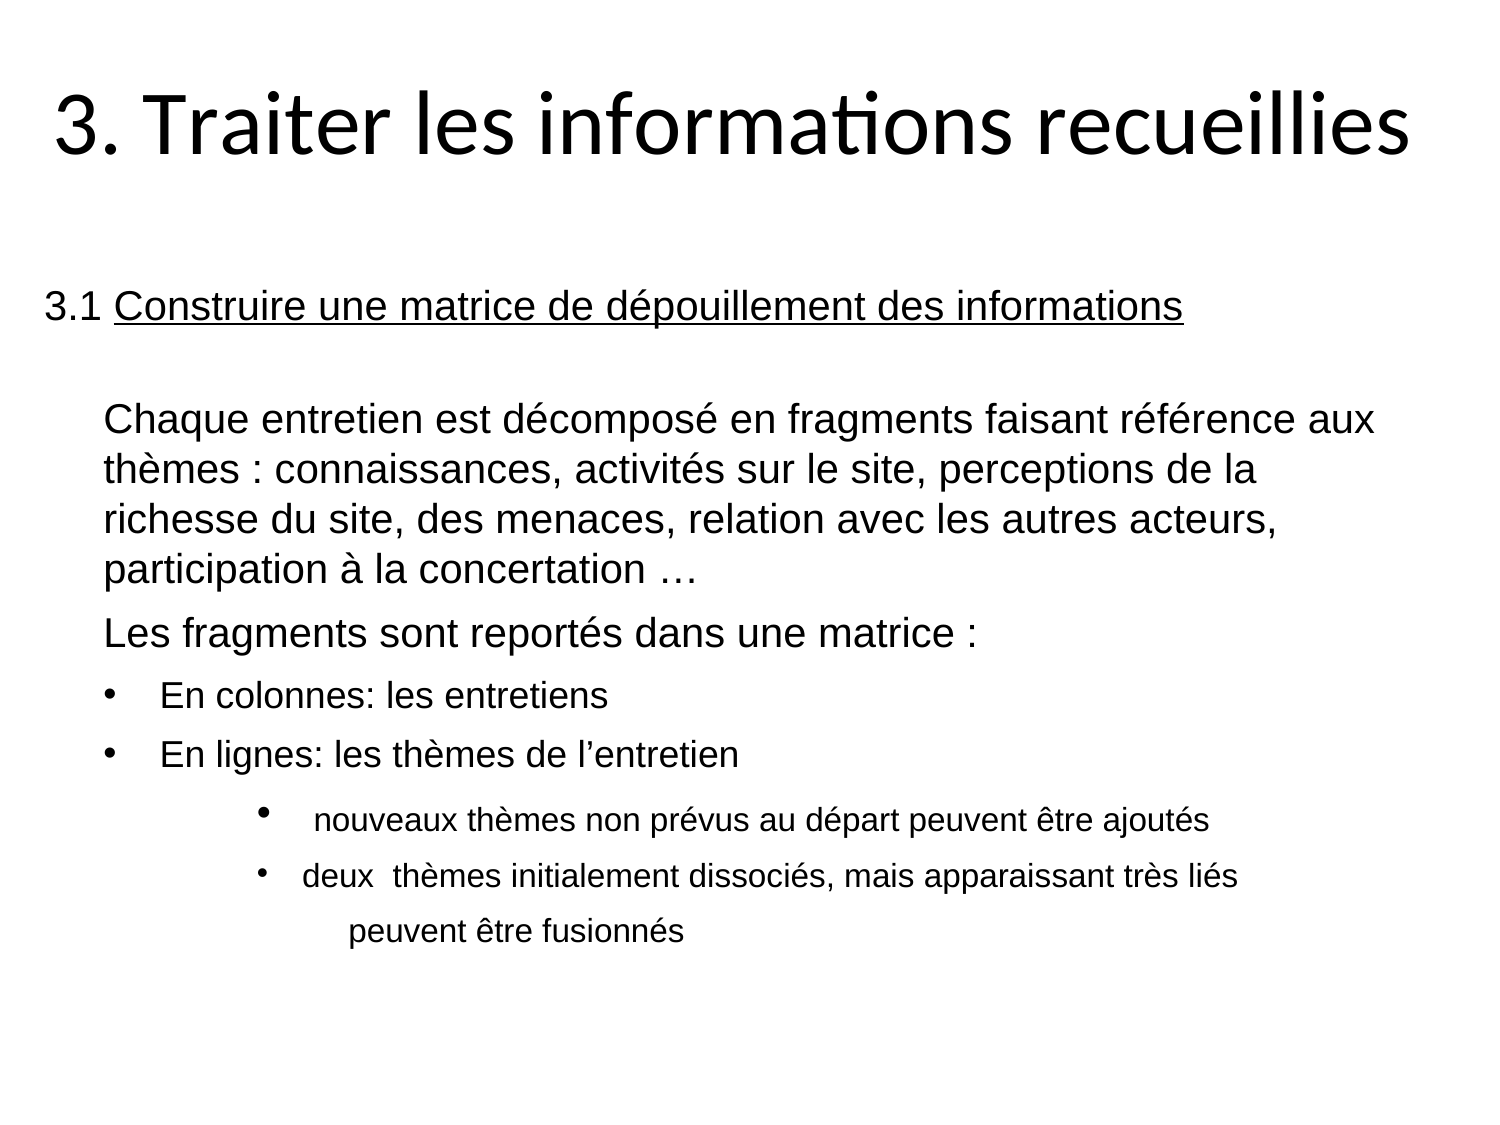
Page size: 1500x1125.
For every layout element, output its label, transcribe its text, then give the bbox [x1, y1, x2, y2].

list Chaque entretien est décomposé en fragments faisant référence aux thèmes : connaissances, activités sur le site, perceptions de la richesse du site, des menaces, relation avec les autres acteurs, participation à la concertation … Les fragments sont reportés dans une matrice : En colonnes: les entretiens En lignes: les thèmes de l’entretien nouveaux thèmes non prévus au départ peuvent être ajoutés deux thèmes initialement dissociés, mais apparaissant très liés peuvent être fusionnés [88, 383, 1439, 987]
text_box 3.1 Construire une matrice de dépouillement des informations [29, 271, 1418, 337]
title 3. Traiter les informations recueillies [37, 0, 1500, 260]
